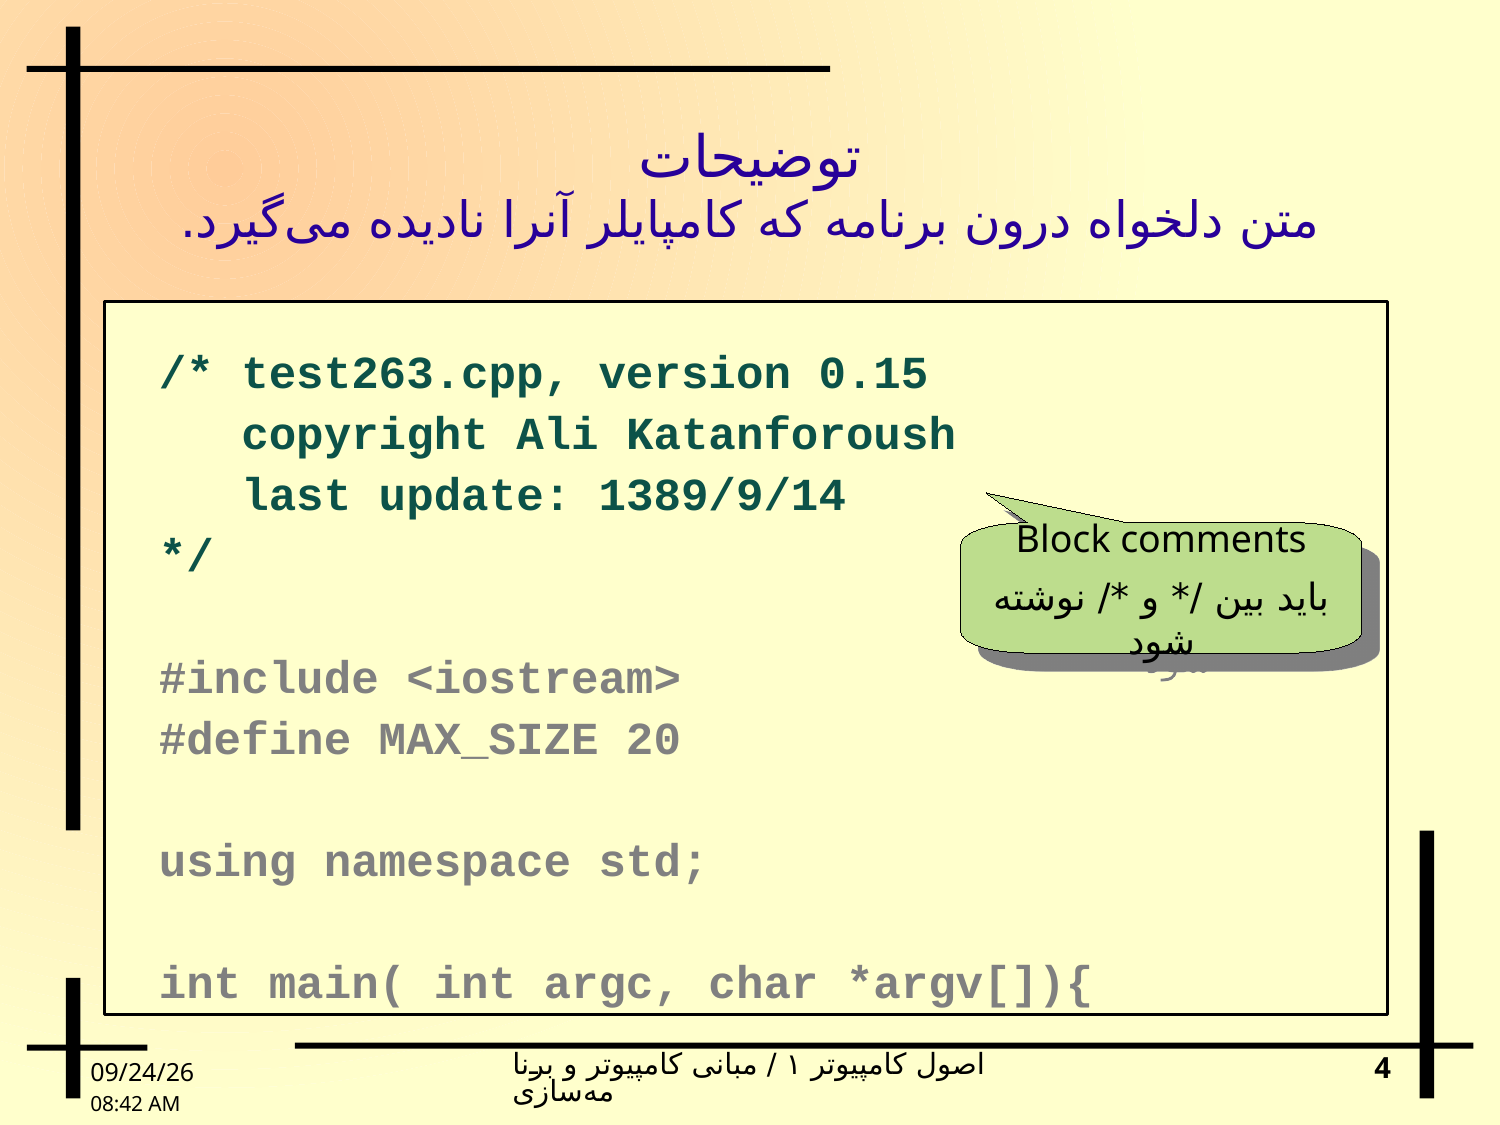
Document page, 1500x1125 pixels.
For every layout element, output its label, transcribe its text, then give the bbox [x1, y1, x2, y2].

title توضیحات متن دلخواه درون برنامه که کامپایلر آنرا نادیده می‌گیرد. [103, 97, 1397, 276]
list /* test263.cpp, version 0.15 copyright Ali Katanforoush last update: 1389/9/14 */ #include <iostream> #define MAX_SIZE 20 using namespace std; int main( int argc, char *argv[]){ [104, 301, 1388, 1015]
text_box Block comments باید بین /* و */ نوشته شود [960, 492, 1362, 654]
